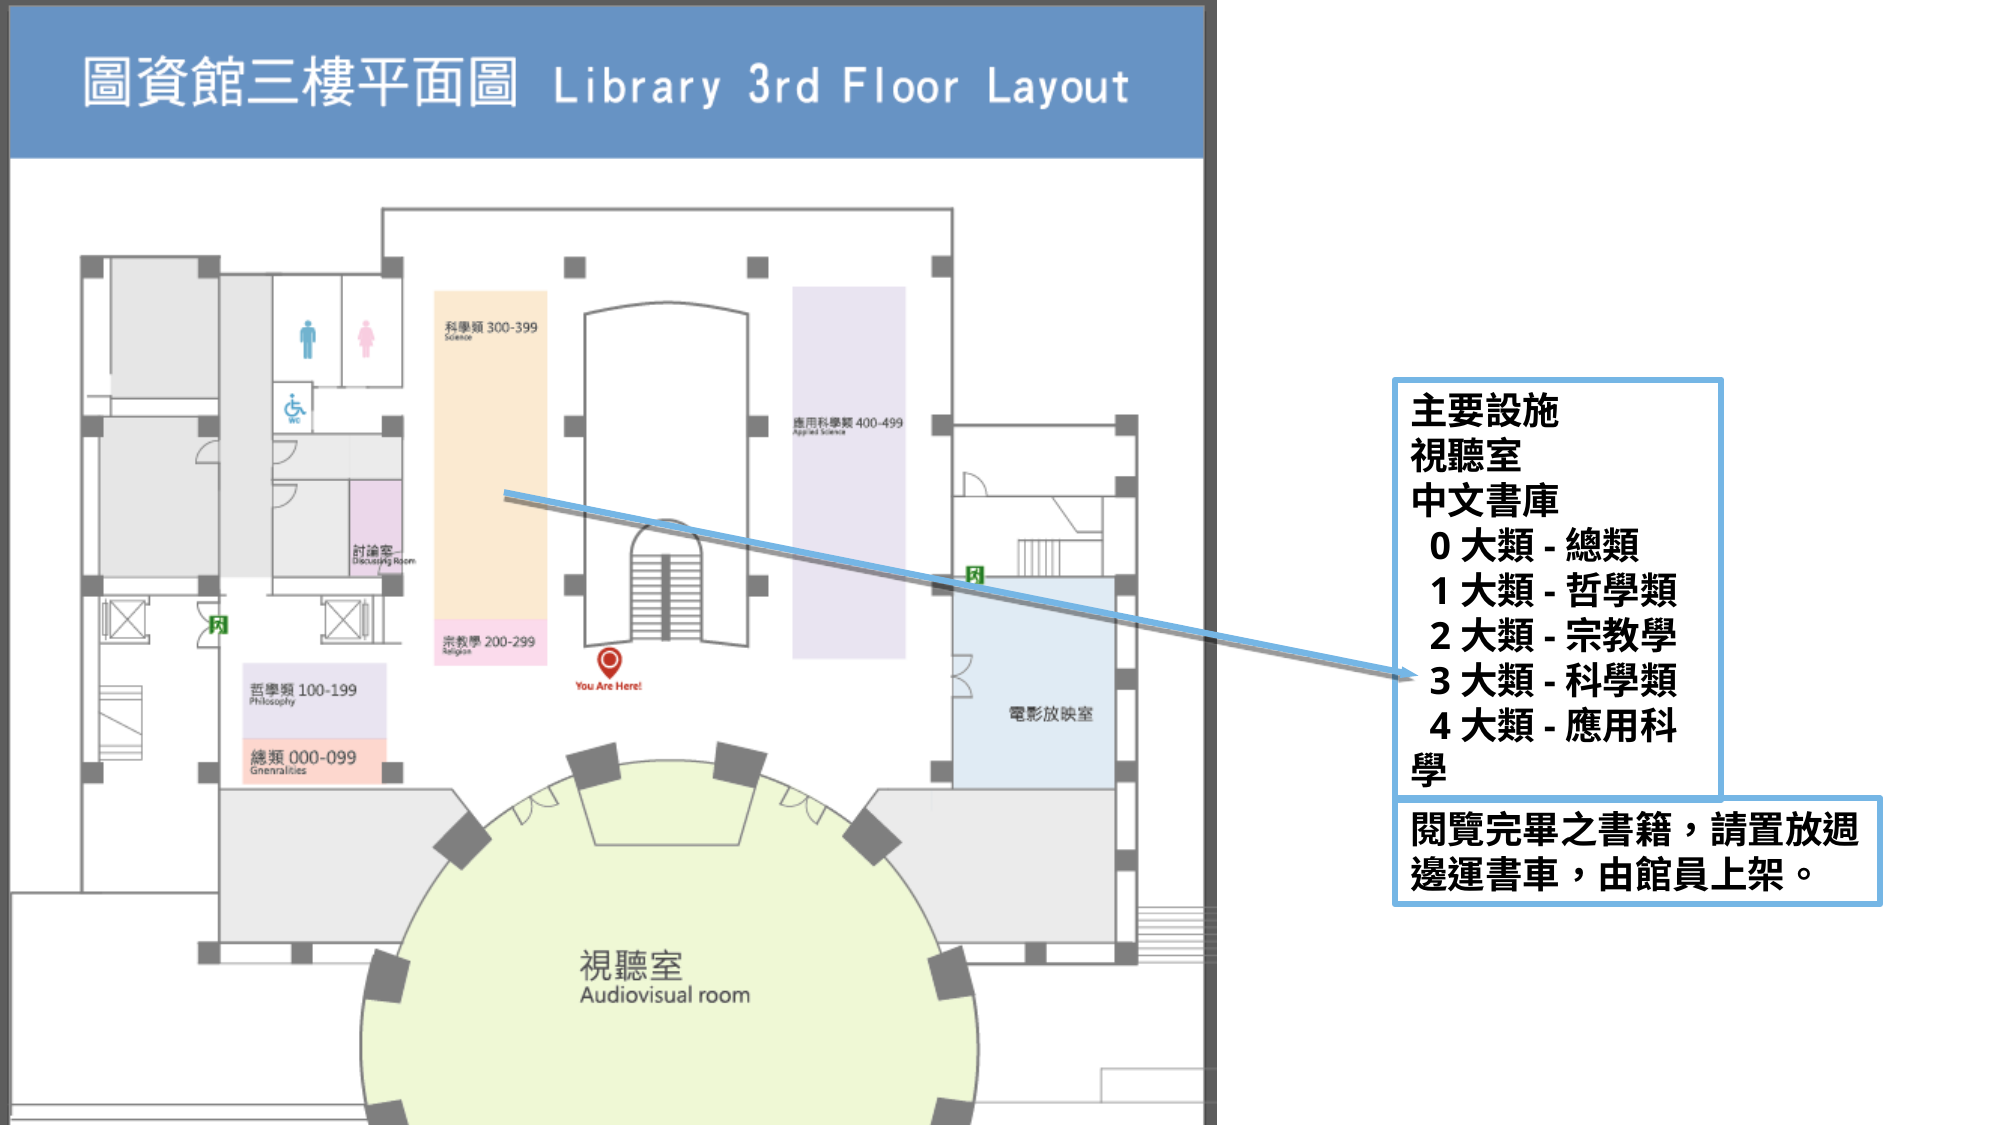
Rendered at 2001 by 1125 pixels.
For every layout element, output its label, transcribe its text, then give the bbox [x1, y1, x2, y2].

text_box 閱覽完畢之書籍，請置放週邊運書車，由館員上架。 [1395, 798, 1881, 905]
picture [0, 0, 1217, 1125]
text_box 主要設施 視聽室 中文書庫 0大類-總類 1大類-哲學類 2大類-宗教學 3大類-科學類 4大類-應用科學 [1395, 379, 1722, 759]
